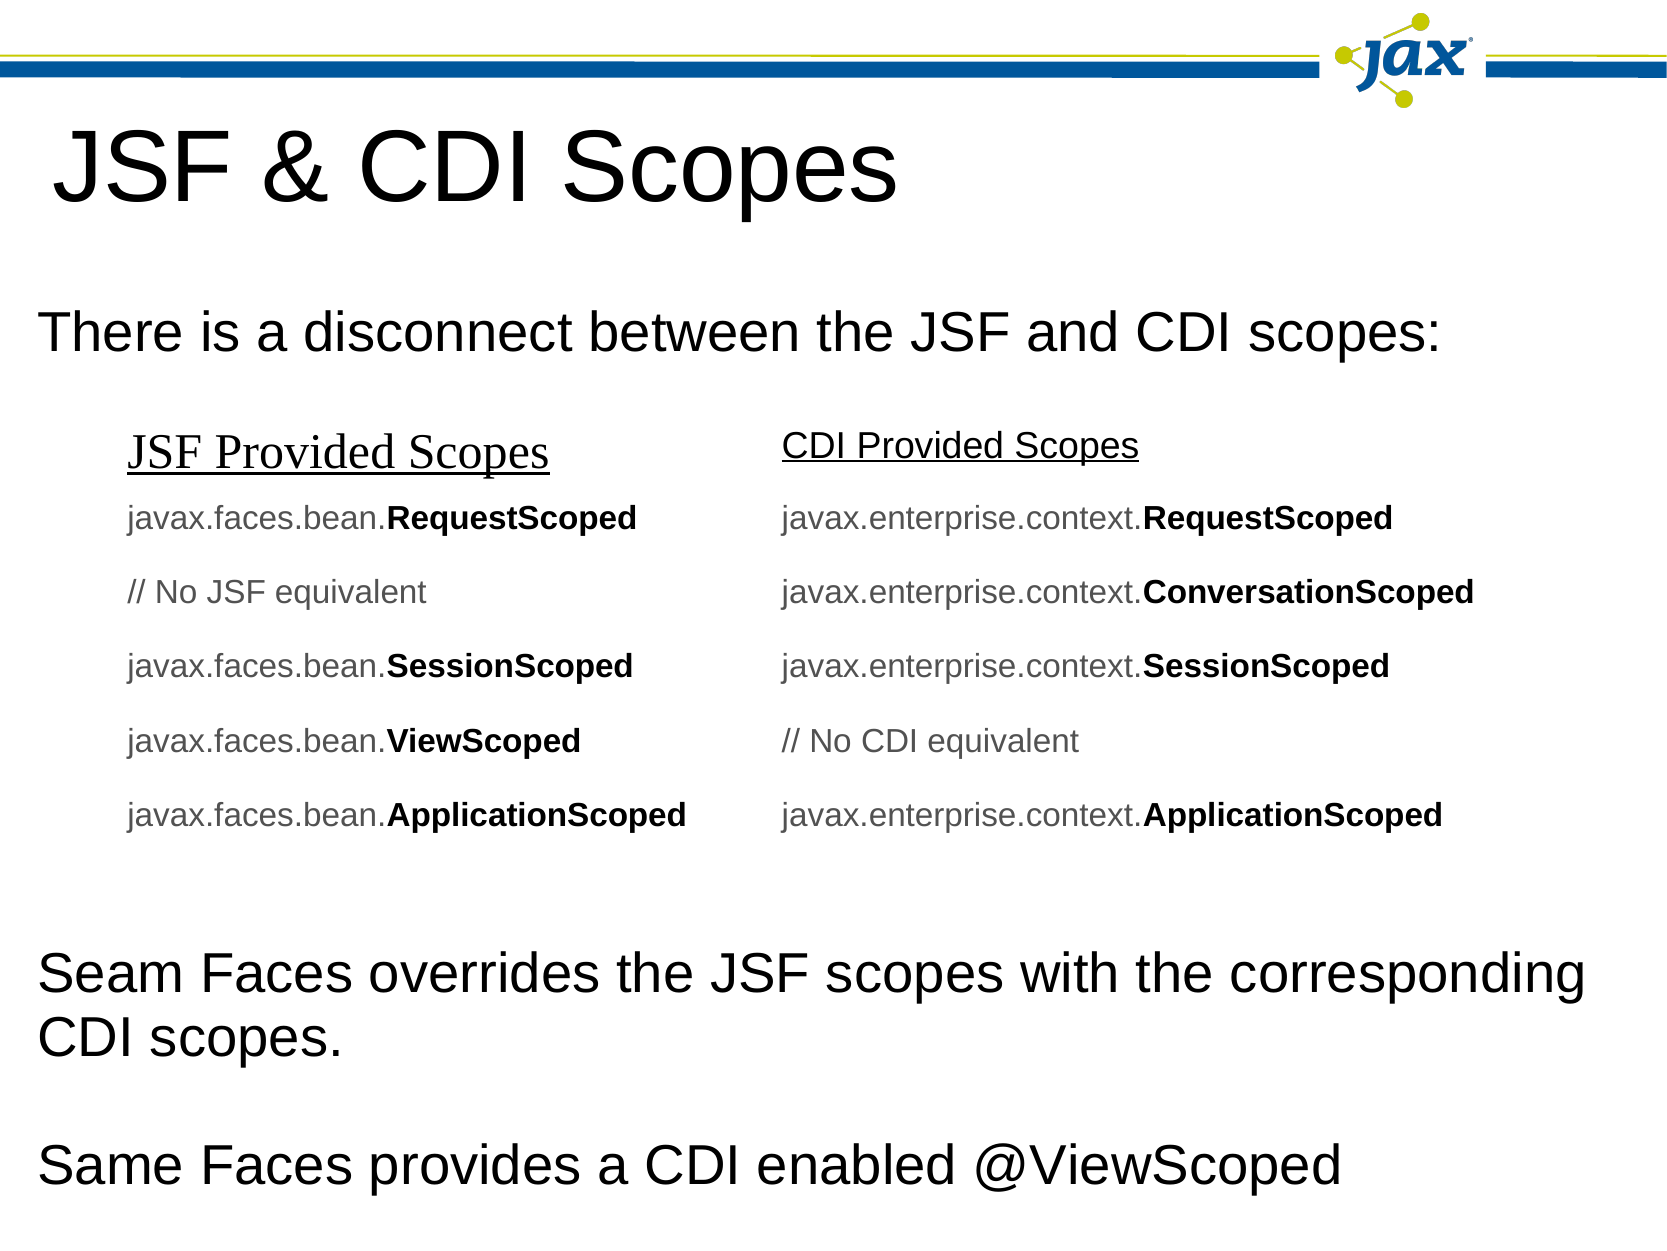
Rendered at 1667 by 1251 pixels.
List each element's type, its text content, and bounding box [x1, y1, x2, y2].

table_cell javax.faces.bean.SessionScoped [113, 640, 767, 714]
table_cell javax.faces.bean.ViewScoped [113, 714, 767, 788]
table_cell javax.faces.bean.ApplicationScoped [113, 788, 767, 862]
table_header JSF Provided Scopes [113, 417, 767, 492]
table_cell javax.enterprise.context.SessionScoped [767, 640, 1538, 714]
table_cell // No CDI equivalent [767, 714, 1538, 788]
table_cell javax.enterprise.context.ApplicationScoped [767, 788, 1538, 862]
table_header CDI Provided Scopes [767, 417, 1538, 492]
picture [1335, 13, 1473, 91]
table_cell // No JSF equivalent [113, 566, 767, 640]
table_cell javax.faces.bean.RequestScoped [113, 492, 767, 566]
table_cell javax.enterprise.context.RequestScoped [767, 492, 1538, 566]
title JSF & CDI Scopes [37, 91, 1651, 230]
list There is a disconnect between the JSF and CDI scopes: Seam Faces overrides the JSF scopes with the corresponding CDI scopes. Same Faces provides a CDI enabled @ViewScoped [37, 300, 1613, 1198]
table_cell javax.enterprise.context.ConversationScoped [767, 566, 1538, 640]
